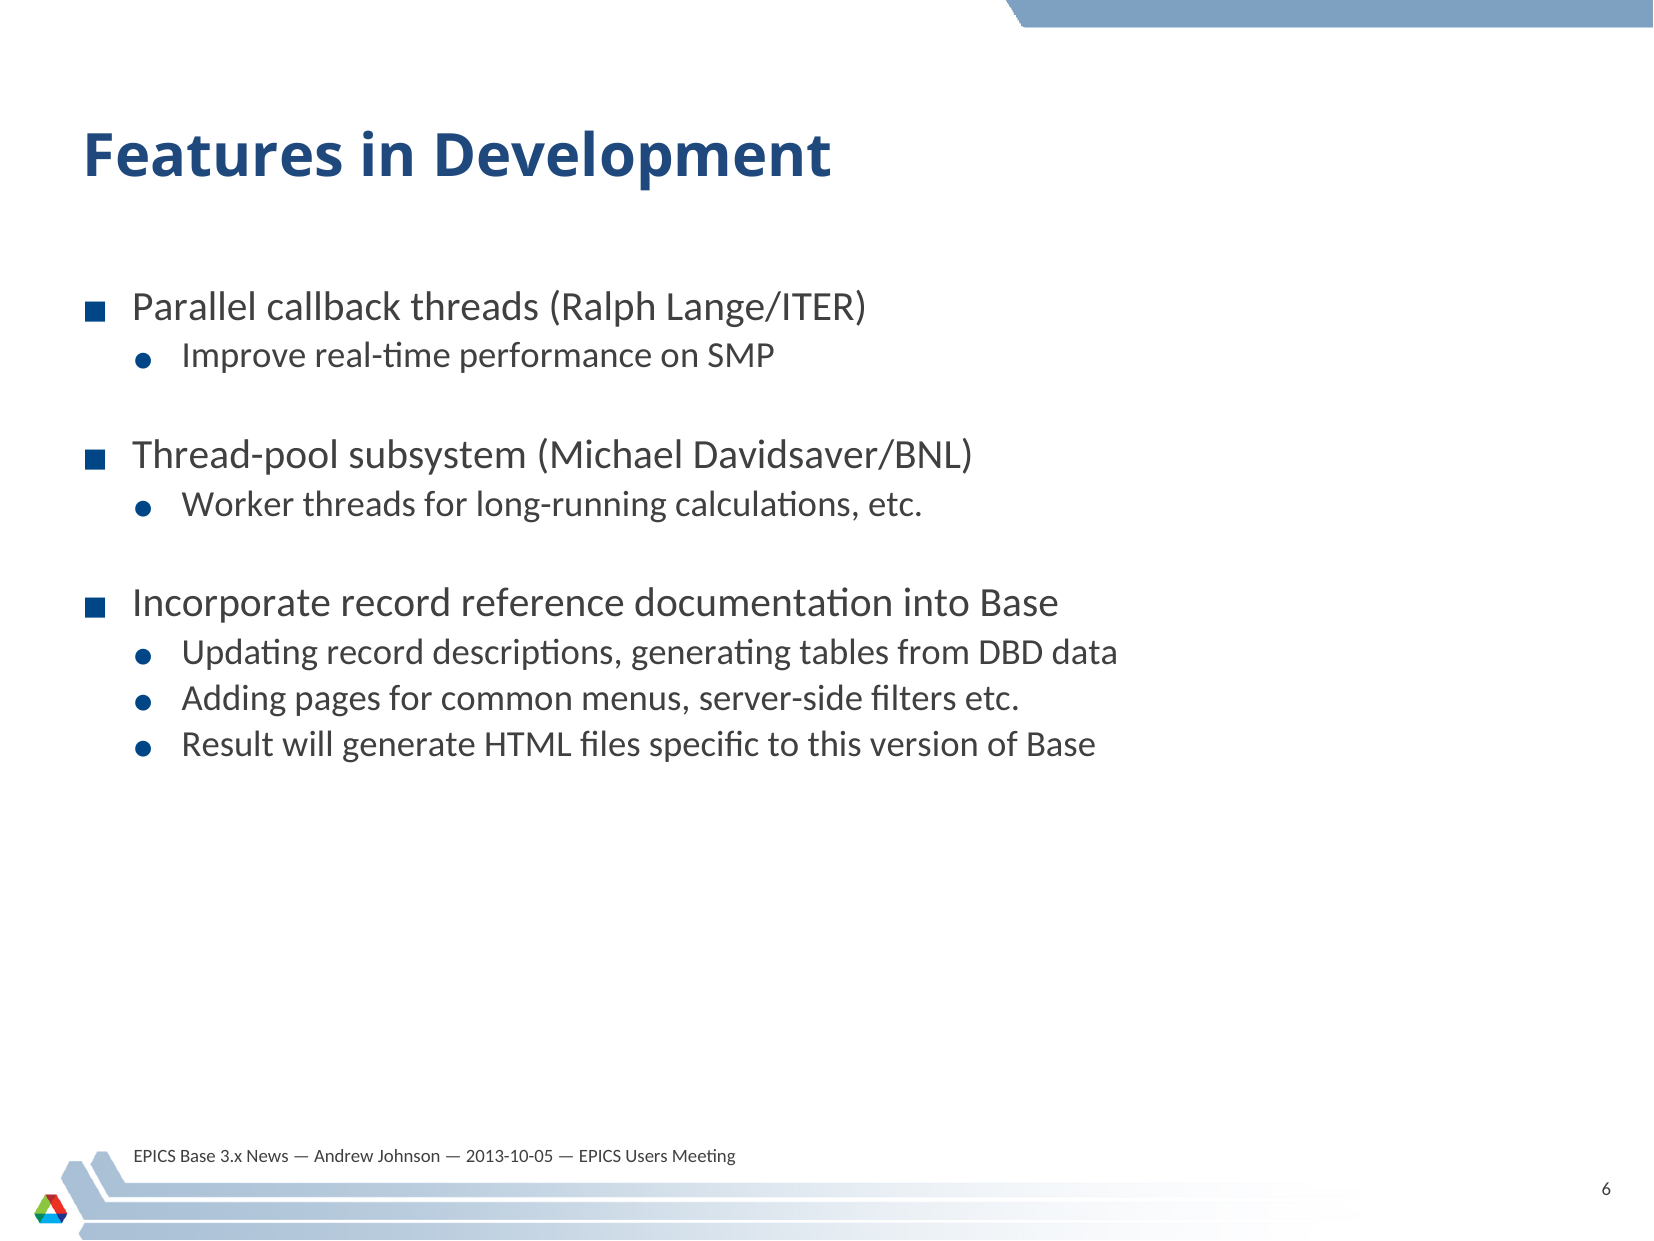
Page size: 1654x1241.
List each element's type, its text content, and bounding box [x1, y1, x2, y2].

list Parallel callback threads (Ralph Lange/ITER) Improve real-time performance on SMP Thread-pool subsystem (Michael Davidsaver/BNL) Worker threads for long-running calculations, etc. Incorporate record reference documentation into Base Updating record descriptions, generating tables from DBD data Adding pages for common menus, server-side filters etc. Result will generate HTML files specific to this version of Base [82, 289, 1571, 1109]
picture [0, 1143, 1653, 1240]
title Features in Development [82, 49, 1571, 257]
picture [0, 0, 1653, 29]
